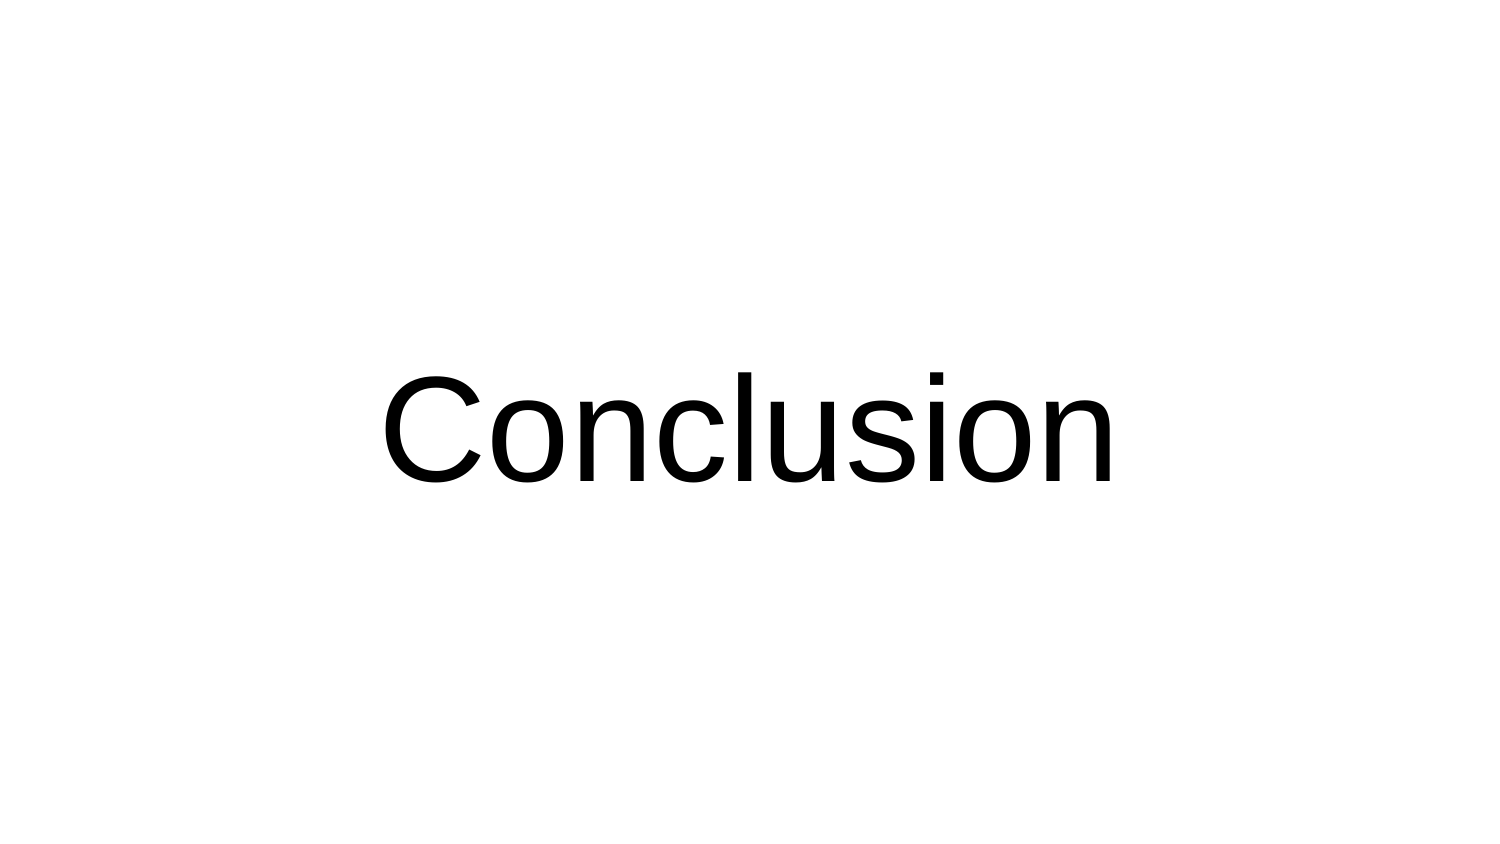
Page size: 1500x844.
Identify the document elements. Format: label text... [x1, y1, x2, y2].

title Conclusion [51, 352, 1449, 491]
